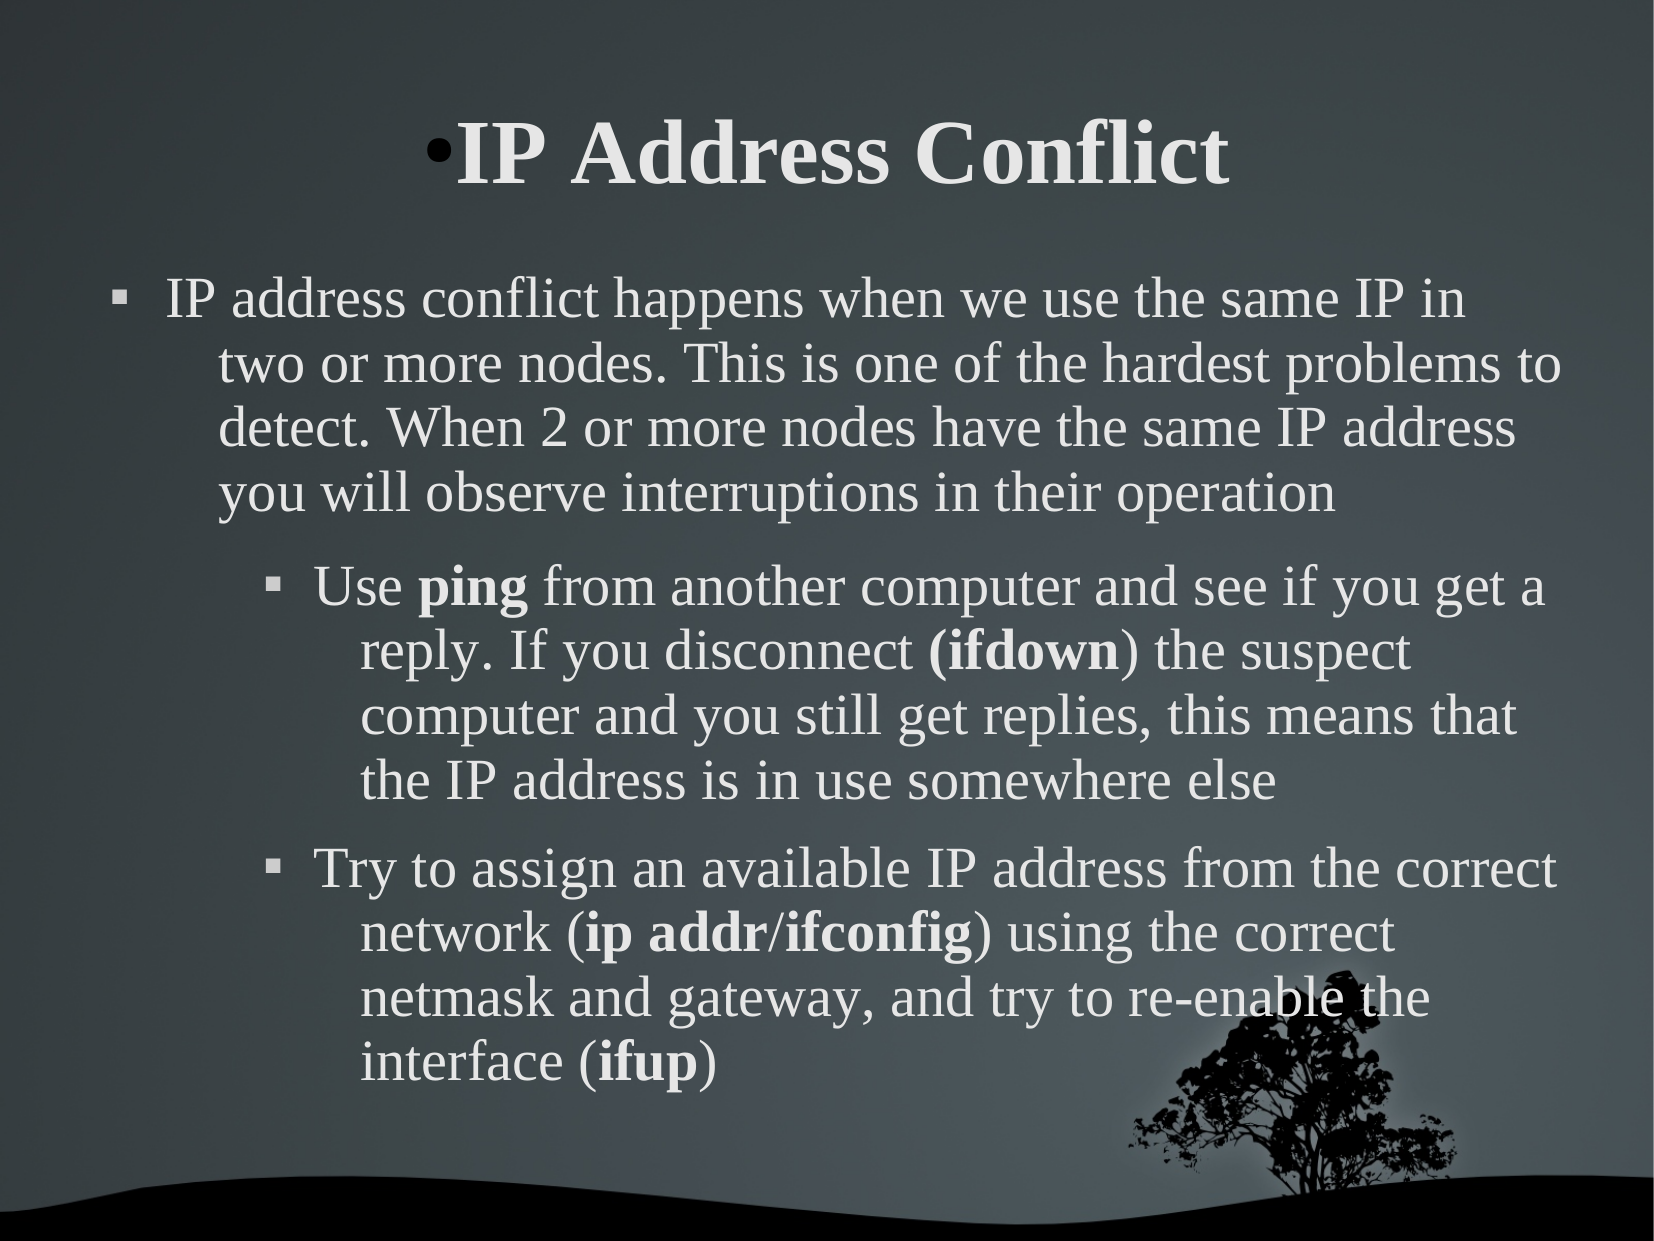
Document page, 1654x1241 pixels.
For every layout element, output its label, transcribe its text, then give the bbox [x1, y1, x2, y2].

list IP address conflict happens when we use the same IP in two or more nodes. This is one of the hardest problems to detect. When 2 or more nodes have the same IP address you will observe interruptions in their operation Use ping from another computer and see if you get a reply. If you disconnect (ifdown) the suspect computer and you still get replies, this means that the IP address is in use somewhere else Try to assign an available IP address from the correct network (ip addr/ifconfig) using the correct netmask and gateway, and try to re-enable the interface (ifup) [76, 265, 1565, 1150]
title IP Address Conflict [82, 49, 1571, 257]
picture [0, 0, 1654, 1241]
